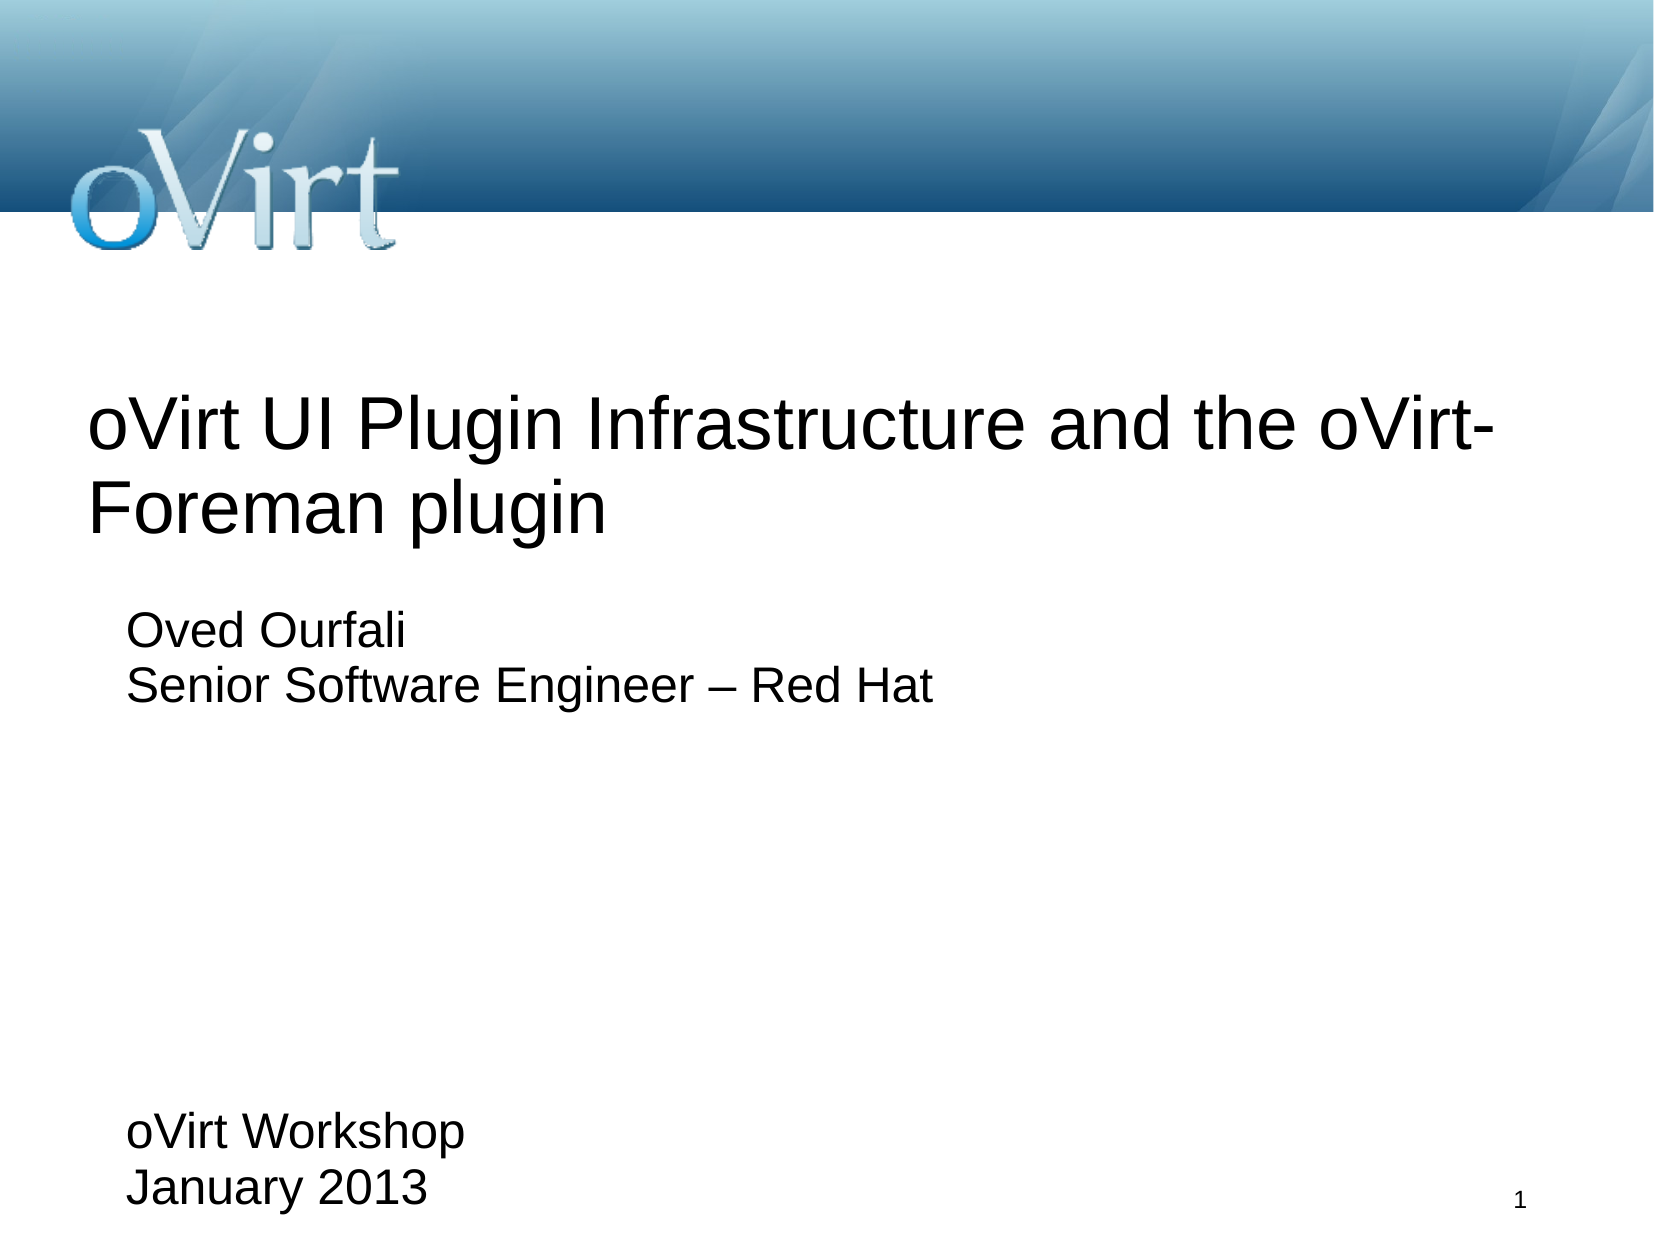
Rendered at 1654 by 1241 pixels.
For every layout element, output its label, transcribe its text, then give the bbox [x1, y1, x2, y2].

picture [0, 0, 1654, 250]
text_box Oved Ourfali Senior Software Engineer – Red Hat oVirt Workshop January 2013 [111, 594, 1484, 1223]
text_box oVirt UI Plugin Infrastructure and the oVirt-Foreman plugin [72, 374, 1640, 558]
